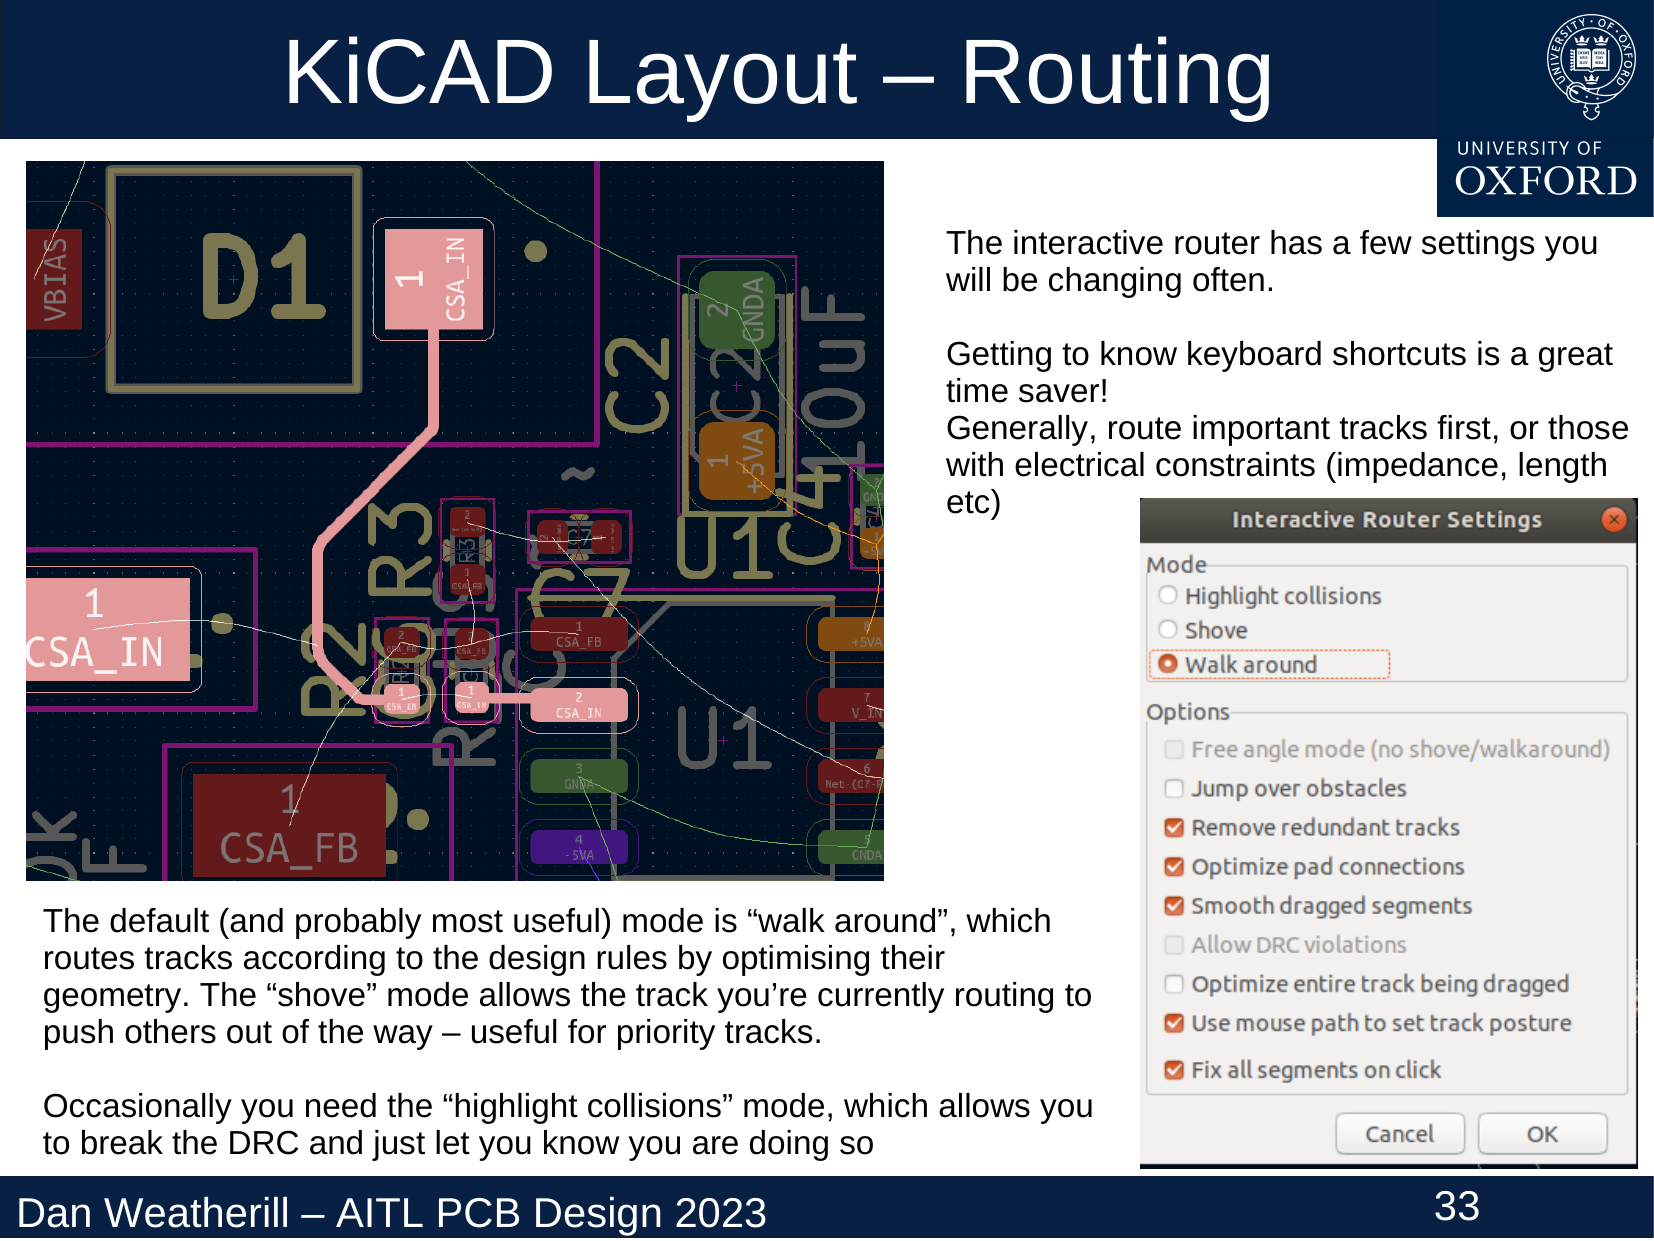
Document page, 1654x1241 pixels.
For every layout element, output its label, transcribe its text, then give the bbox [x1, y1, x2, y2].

picture [26, 161, 884, 881]
text_box The default (and probably most useful) mode is “walk around”, which routes tracks according to the design rules by optimising their geometry. The “shove” mode allows the track you’re currently routing to push others out of the way – useful for priority tracks. Occasionally you need the “highlight collisions” mode, which allows you to break the DRC and just let you know you are doing so [28, 895, 1116, 1170]
picture [1437, 0, 1654, 217]
text_box The interactive router has a few settings you will be changing often. Getting to know keyboard shortcuts is a great time saver! Generally, route important tracks first, or those with electrical constraints (impedance, length etc) [931, 217, 1654, 529]
picture [1140, 529, 1638, 1169]
title KiCAD Layout – Routing [35, 0, 1524, 177]
